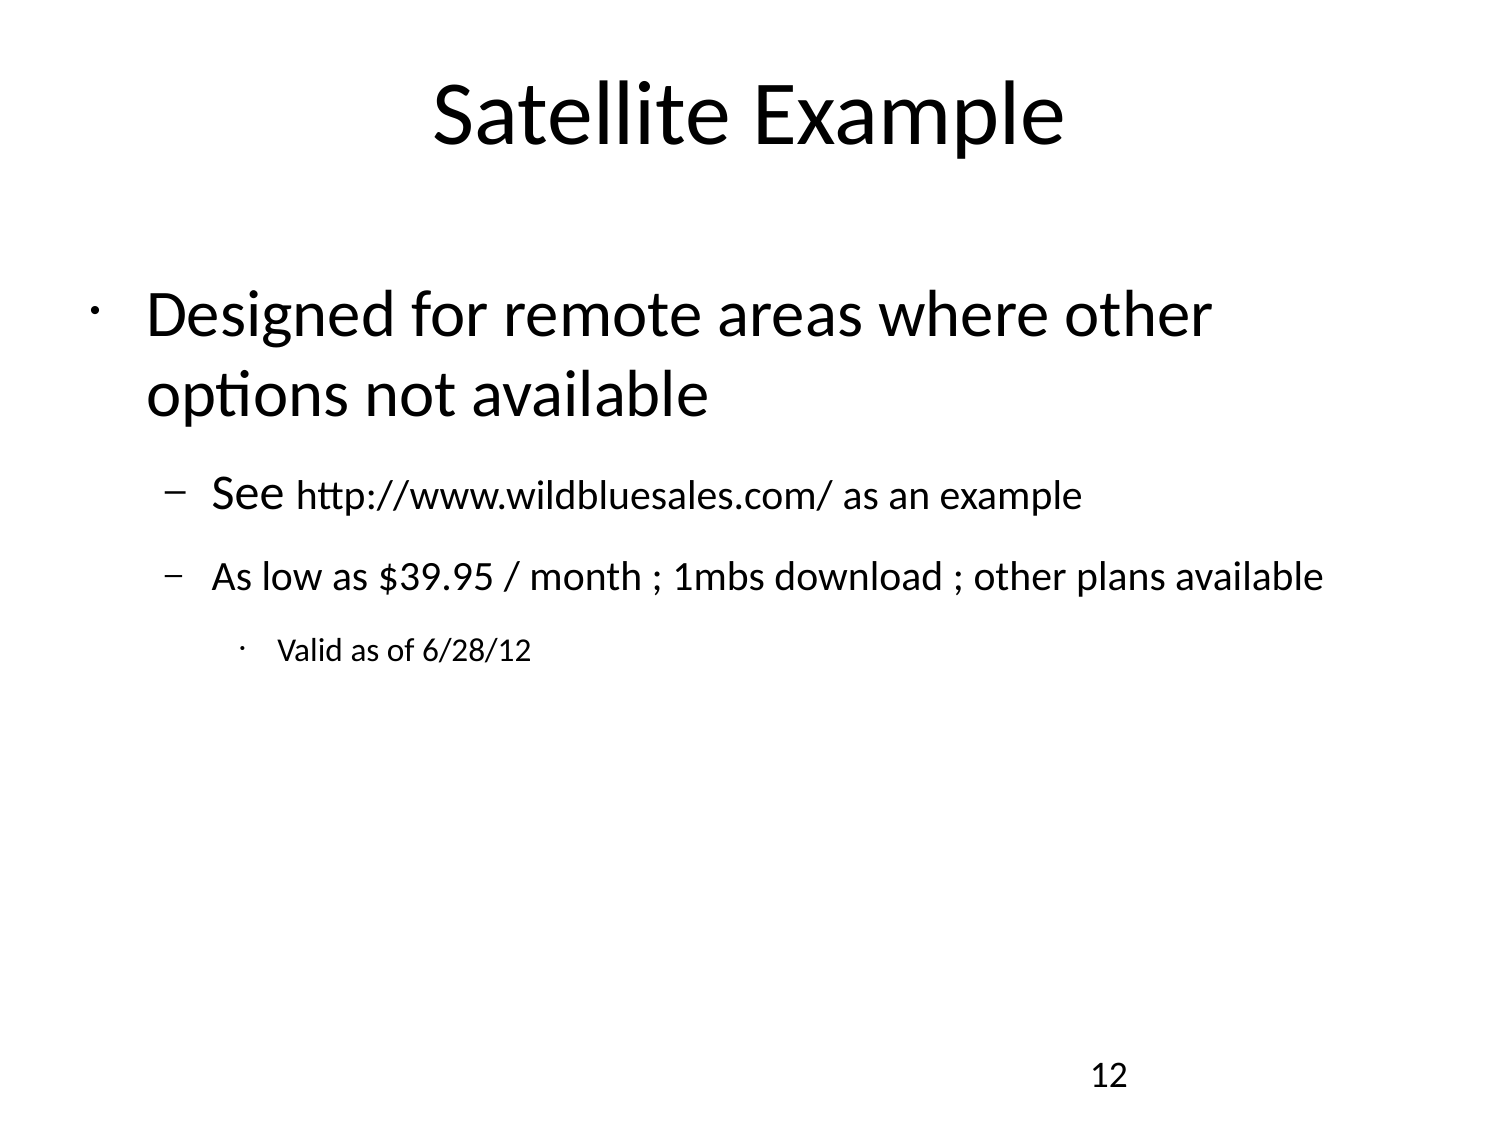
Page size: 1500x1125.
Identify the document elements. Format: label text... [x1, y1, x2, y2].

title Satellite Example [75, 45, 1425, 233]
list Designed for remote areas where other options not available See http://www.wildbluesales.com/ as an example As low as $39.95 / month ; 1mbs download ; other plans available Valid as of 6/28/12 [75, 262, 1425, 1005]
slide_number <number> [1074, 1042, 1425, 1103]
